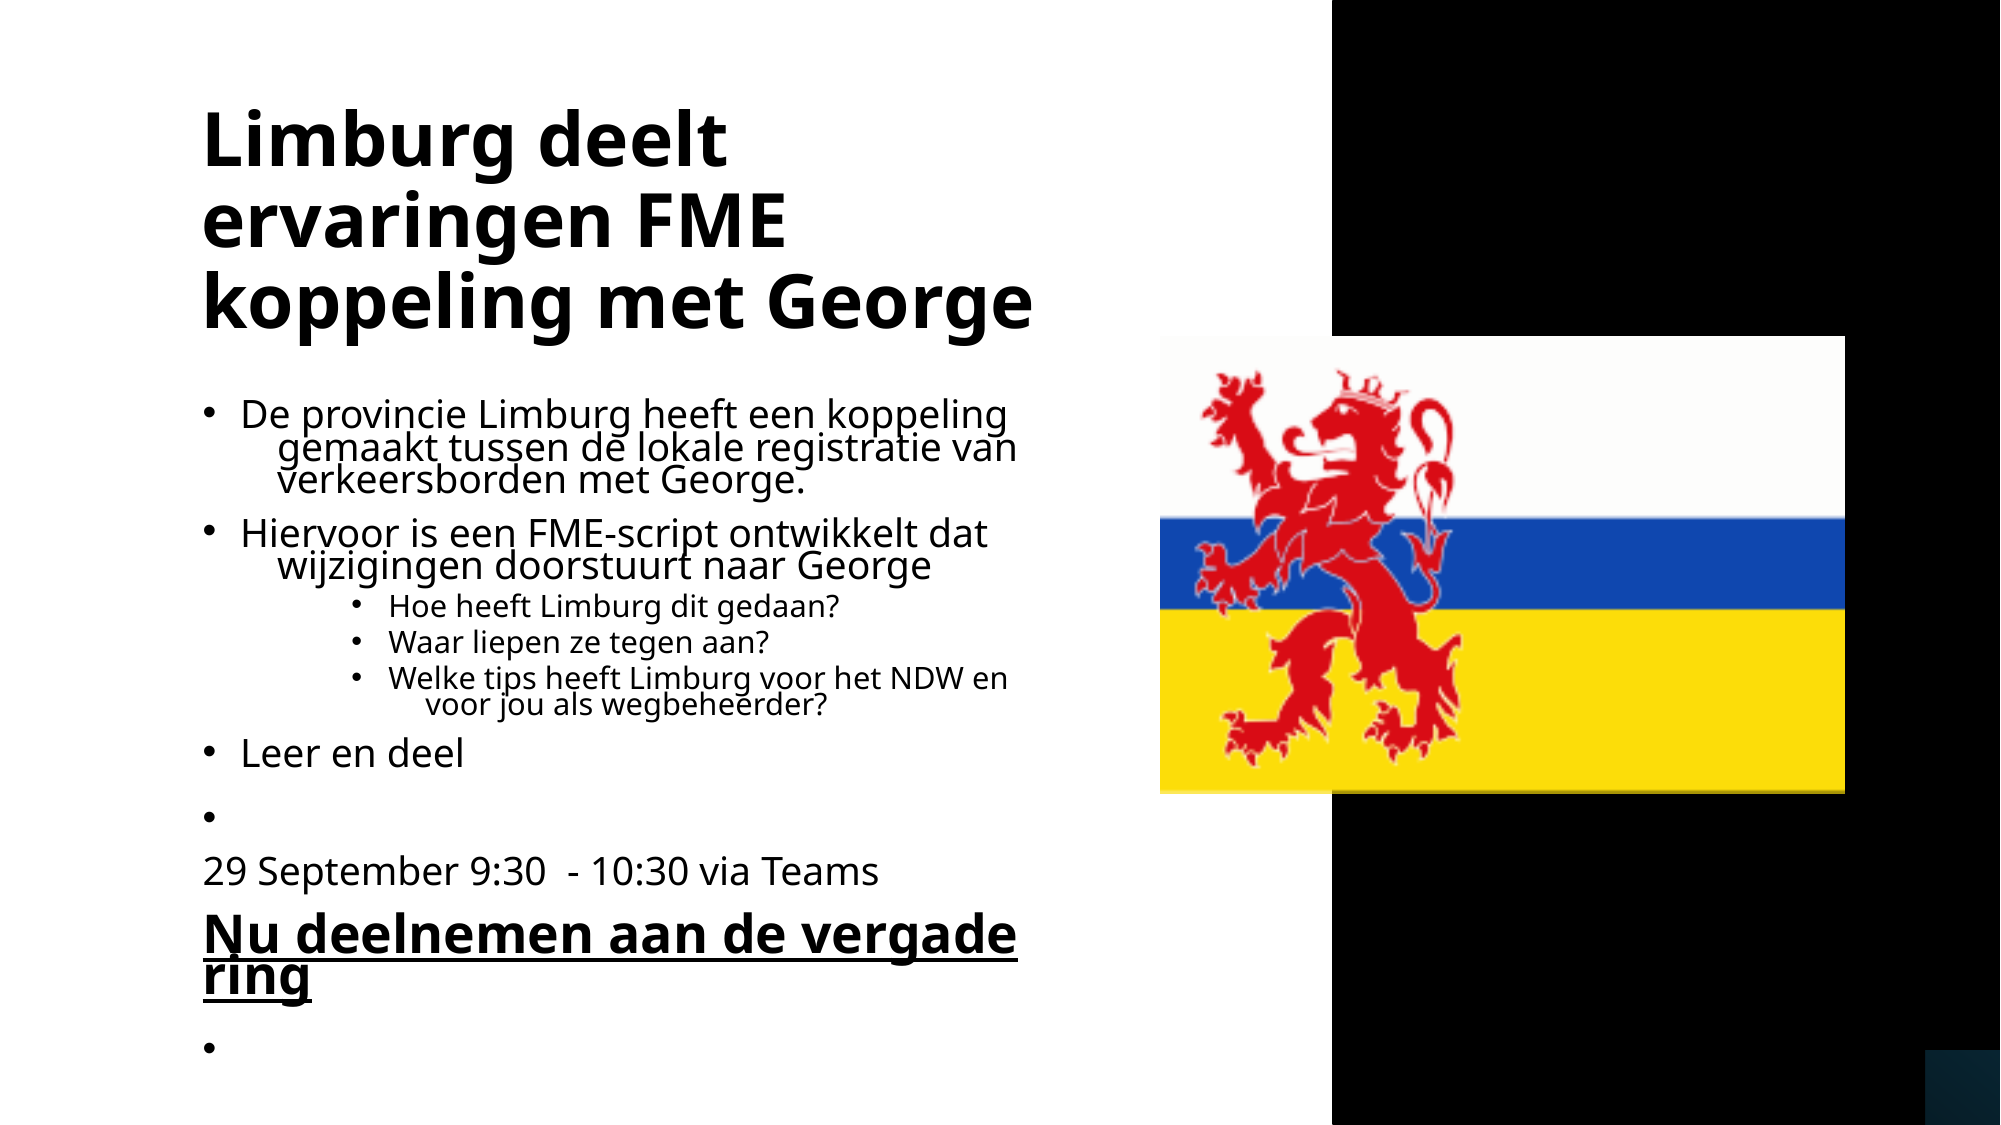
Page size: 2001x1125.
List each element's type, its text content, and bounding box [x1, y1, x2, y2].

title Limburg deelt ervaringen FME koppeling met George [186, 82, 1060, 352]
picture [1160, 336, 1845, 794]
list De provincie Limburg heeft een koppeling gemaakt tussen de lokale registratie van verkeersborden met George. Hiervoor is een FME-script ontwikkelt dat wijzigingen doorstuurt naar George Hoe heeft Limburg dit gedaan? Waar liepen ze tegen aan? Welke tips heeft Limburg voor het NDW en voor jou als wegbeheerder? Leer en deel 29 September 9:30 - 10:30 via Teams Nu deelnemen aan de vergadering [187, 394, 1060, 975]
text_box [0, 0, 2000, 1125]
